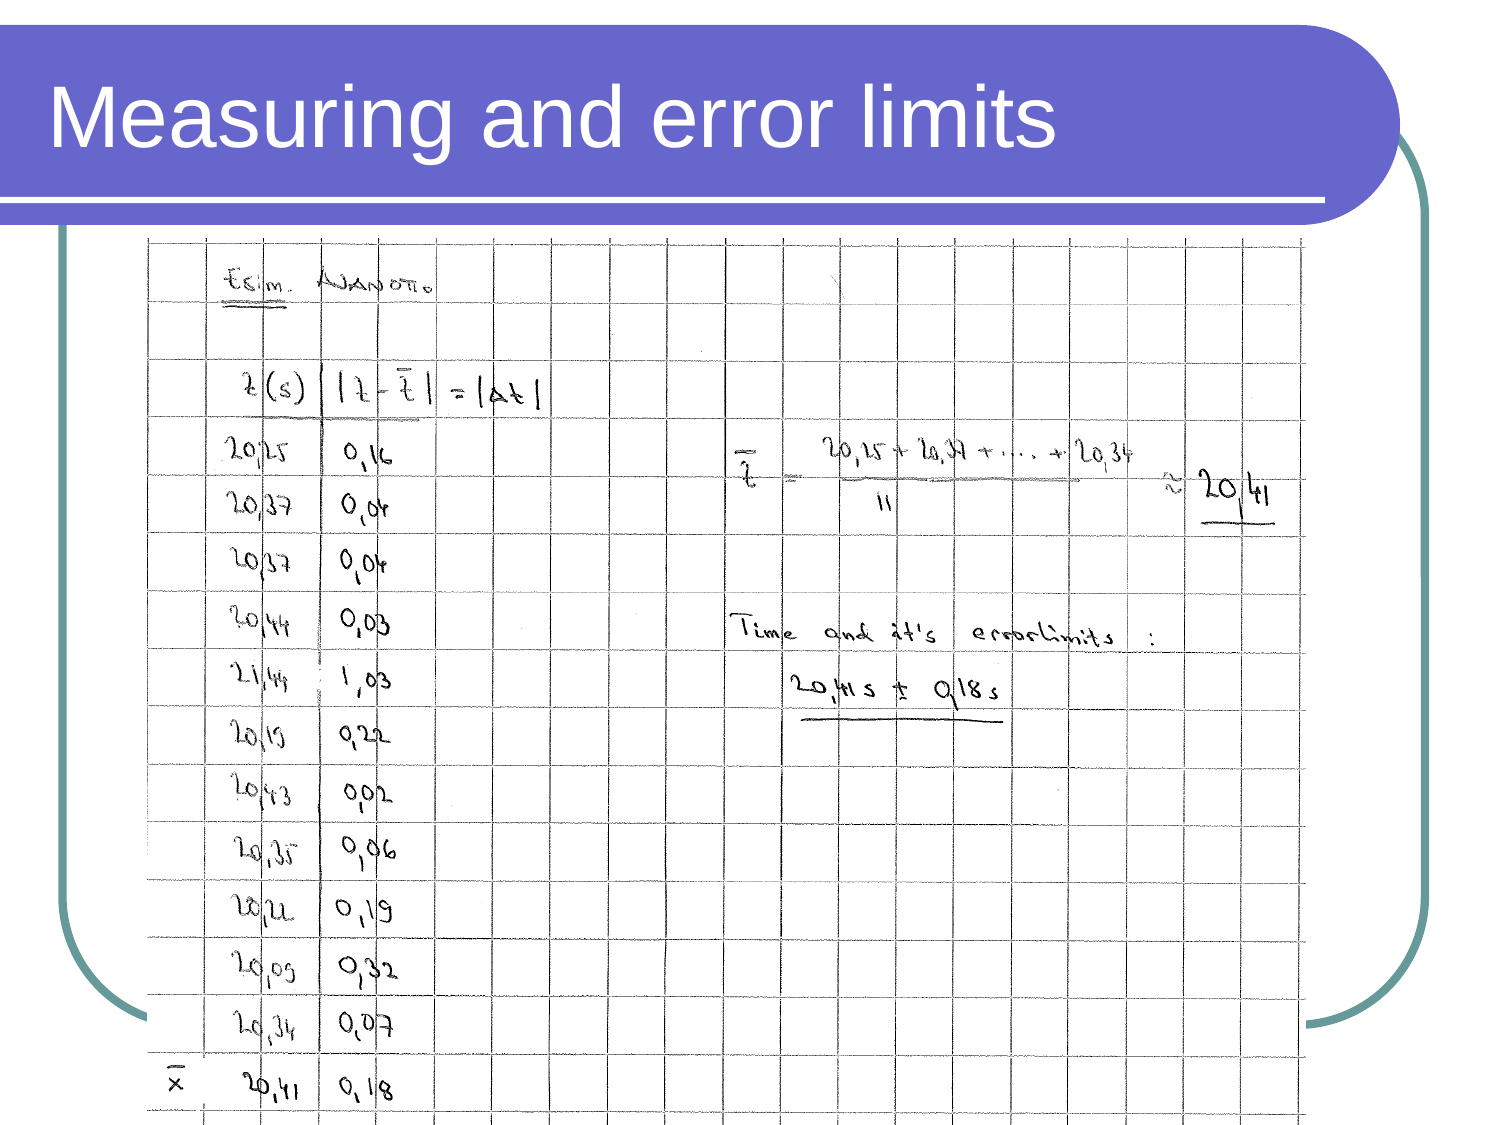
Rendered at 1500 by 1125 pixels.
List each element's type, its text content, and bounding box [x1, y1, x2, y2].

title Measuring and error limits [32, 37, 1347, 188]
picture [147, 238, 1306, 1125]
